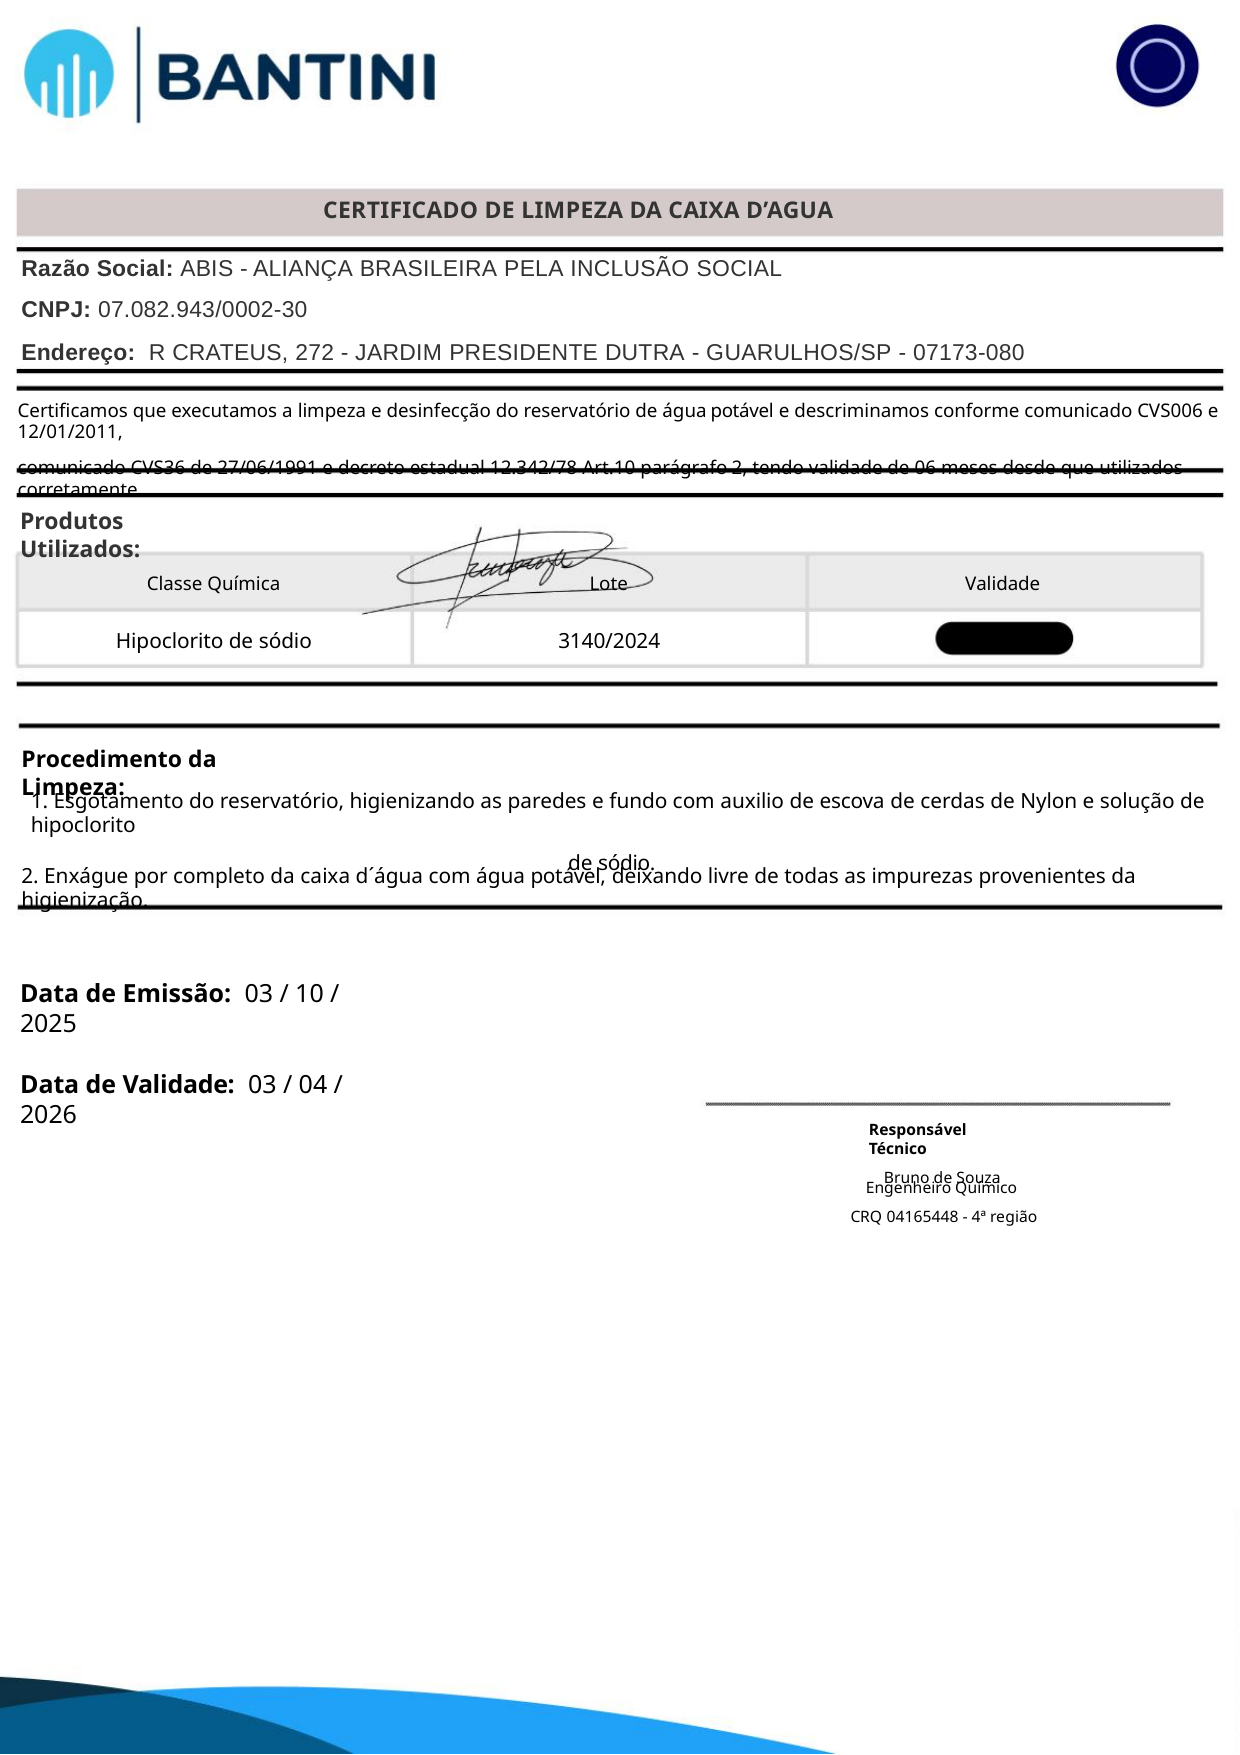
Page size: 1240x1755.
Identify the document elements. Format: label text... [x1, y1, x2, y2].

text_box 1. Esgotamento do reservatório, higienizando as paredes e fundo com auxilio de escova de cerdas de Nylon e solução de hipoclorito de sódio. [30, 788, 1215, 875]
text_box [0, 0, 1240, 1755]
text_box Certificamos que executamos a limpeza e desinfecção do reservatório de água potável e descriminamos conforme comunicado CVS006 e 12/01/2011, comunicado CVS36 de 27/06/1991 e decreto estadual 12.342/78 Art.10 parágrafo 2, tendo validade de 06 meses desde que utilizados corretamente. [17, 399, 1221, 501]
text_box 09/05/2026 [948, 623, 1084, 653]
text_box Produtos Utilizados: [19, 506, 244, 563]
text_box 3140/2024 [558, 624, 692, 653]
text_box Data de Validade: 03 / 04 / 2026 [19, 1068, 383, 1129]
text_box Endereço: R CRATEUS, 272 - JARDIM PRESIDENTE DUTRA - GUARULHOS/SP - 07173-080 [21, 339, 1051, 366]
text_box Validade [965, 568, 1069, 595]
text_box Hipoclorito de sódio [115, 624, 346, 653]
text_box 2. Enxágue por completo da caixa d´água com água potável, deixando livre de todas as impurezas provenientes da higienização. [21, 863, 1170, 913]
text_box Lote [589, 568, 656, 595]
text_box Classe Química [146, 568, 310, 595]
text_box Procedimento da Limpeza: [21, 743, 305, 800]
text_box CERTIFICADO DE LIMPEZA DA CAIXA D’AGUA [323, 195, 896, 224]
text_box Responsável Técnico Bruno de Souza [868, 1119, 1027, 1178]
text_box Engenheiro Químico CRQ 04165448 - 4ª região [850, 1178, 1051, 1226]
text_box Data de Emissão: 03 / 10 / 2025 [19, 977, 379, 1038]
text_box Razão Social: ABIS - ALIANÇA BRASILEIRA PELA INCLUSÃO SOCIAL CNPJ: 07.082.943/0002-30 [21, 254, 808, 322]
